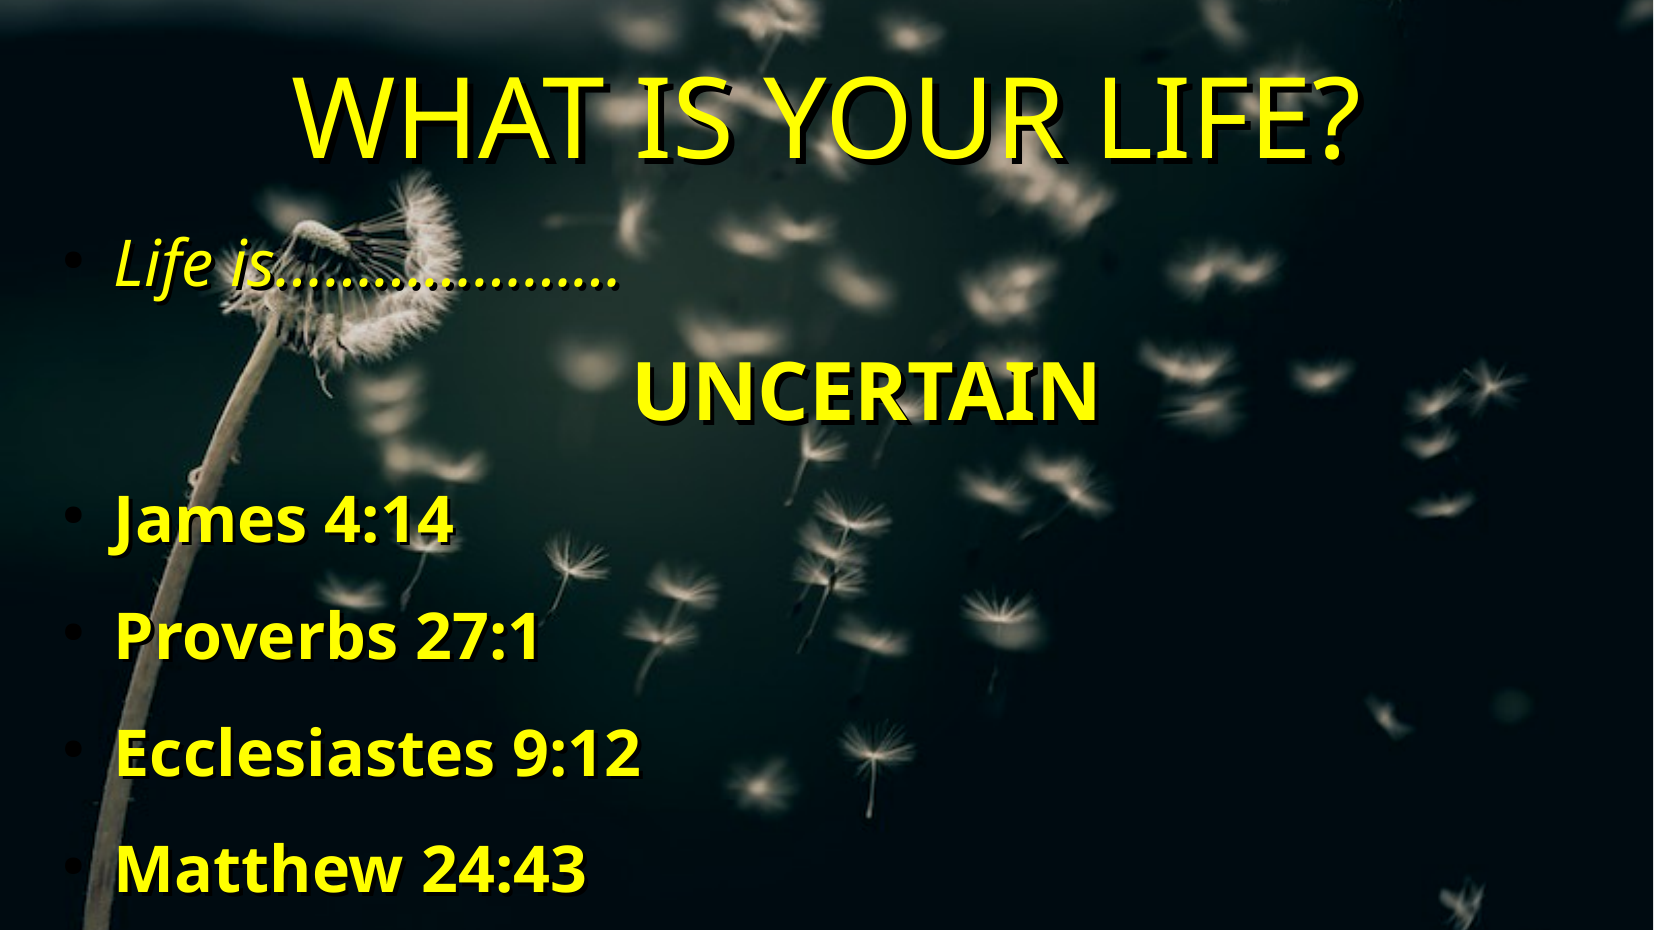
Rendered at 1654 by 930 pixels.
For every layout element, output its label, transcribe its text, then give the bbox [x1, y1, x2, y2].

title WHAT IS YOUR LIFE? [82, 35, 1571, 194]
picture [0, 0, 1654, 930]
list Life is………………… UNCERTAIN James 4:14 Proverbs 27:1 Ecclesiastes 9:12 Matthew 24:43 [44, 217, 1620, 915]
